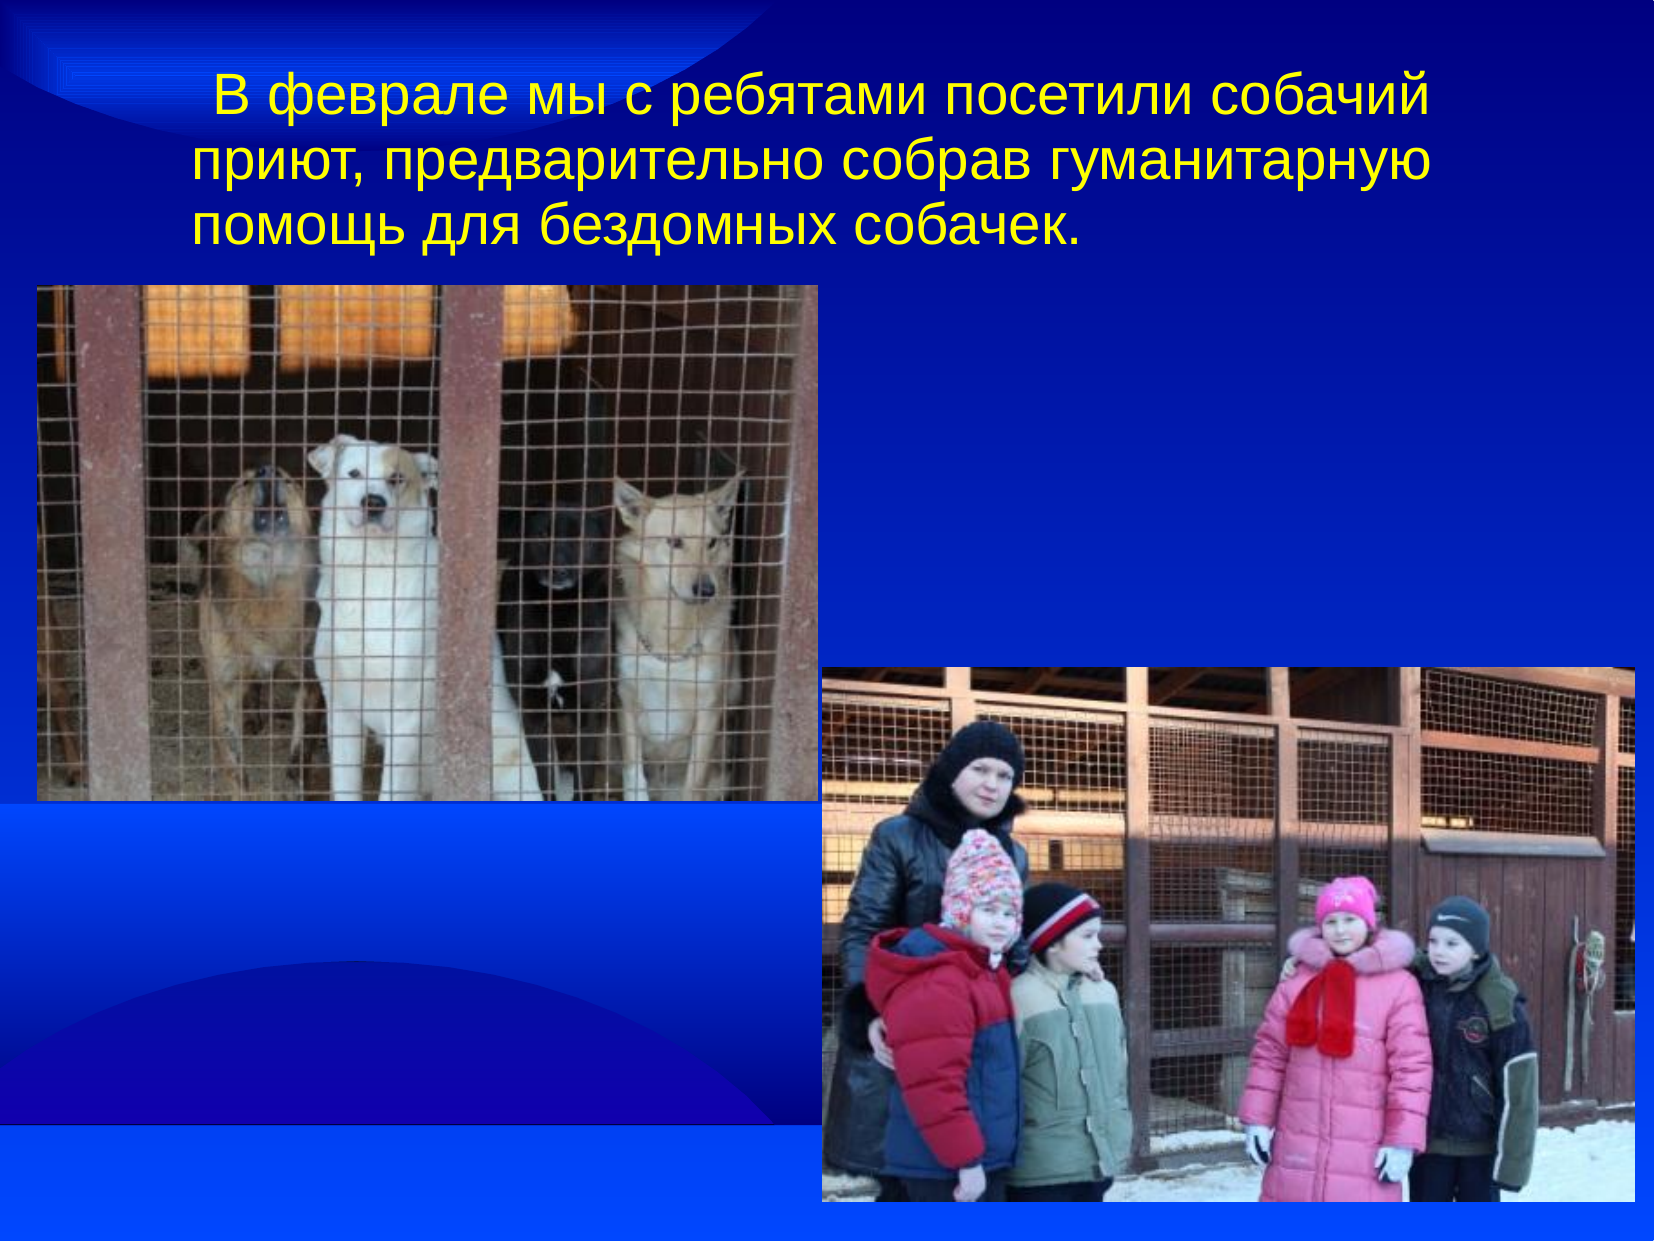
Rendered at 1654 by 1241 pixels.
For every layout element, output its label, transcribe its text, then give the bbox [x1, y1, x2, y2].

picture [822, 667, 1635, 1202]
text_box В феврале мы с ребятами посетили собачий приют, предварительно собрав гуманитарную помощь для бездомных собачек. [177, 54, 1477, 264]
picture [37, 285, 818, 801]
